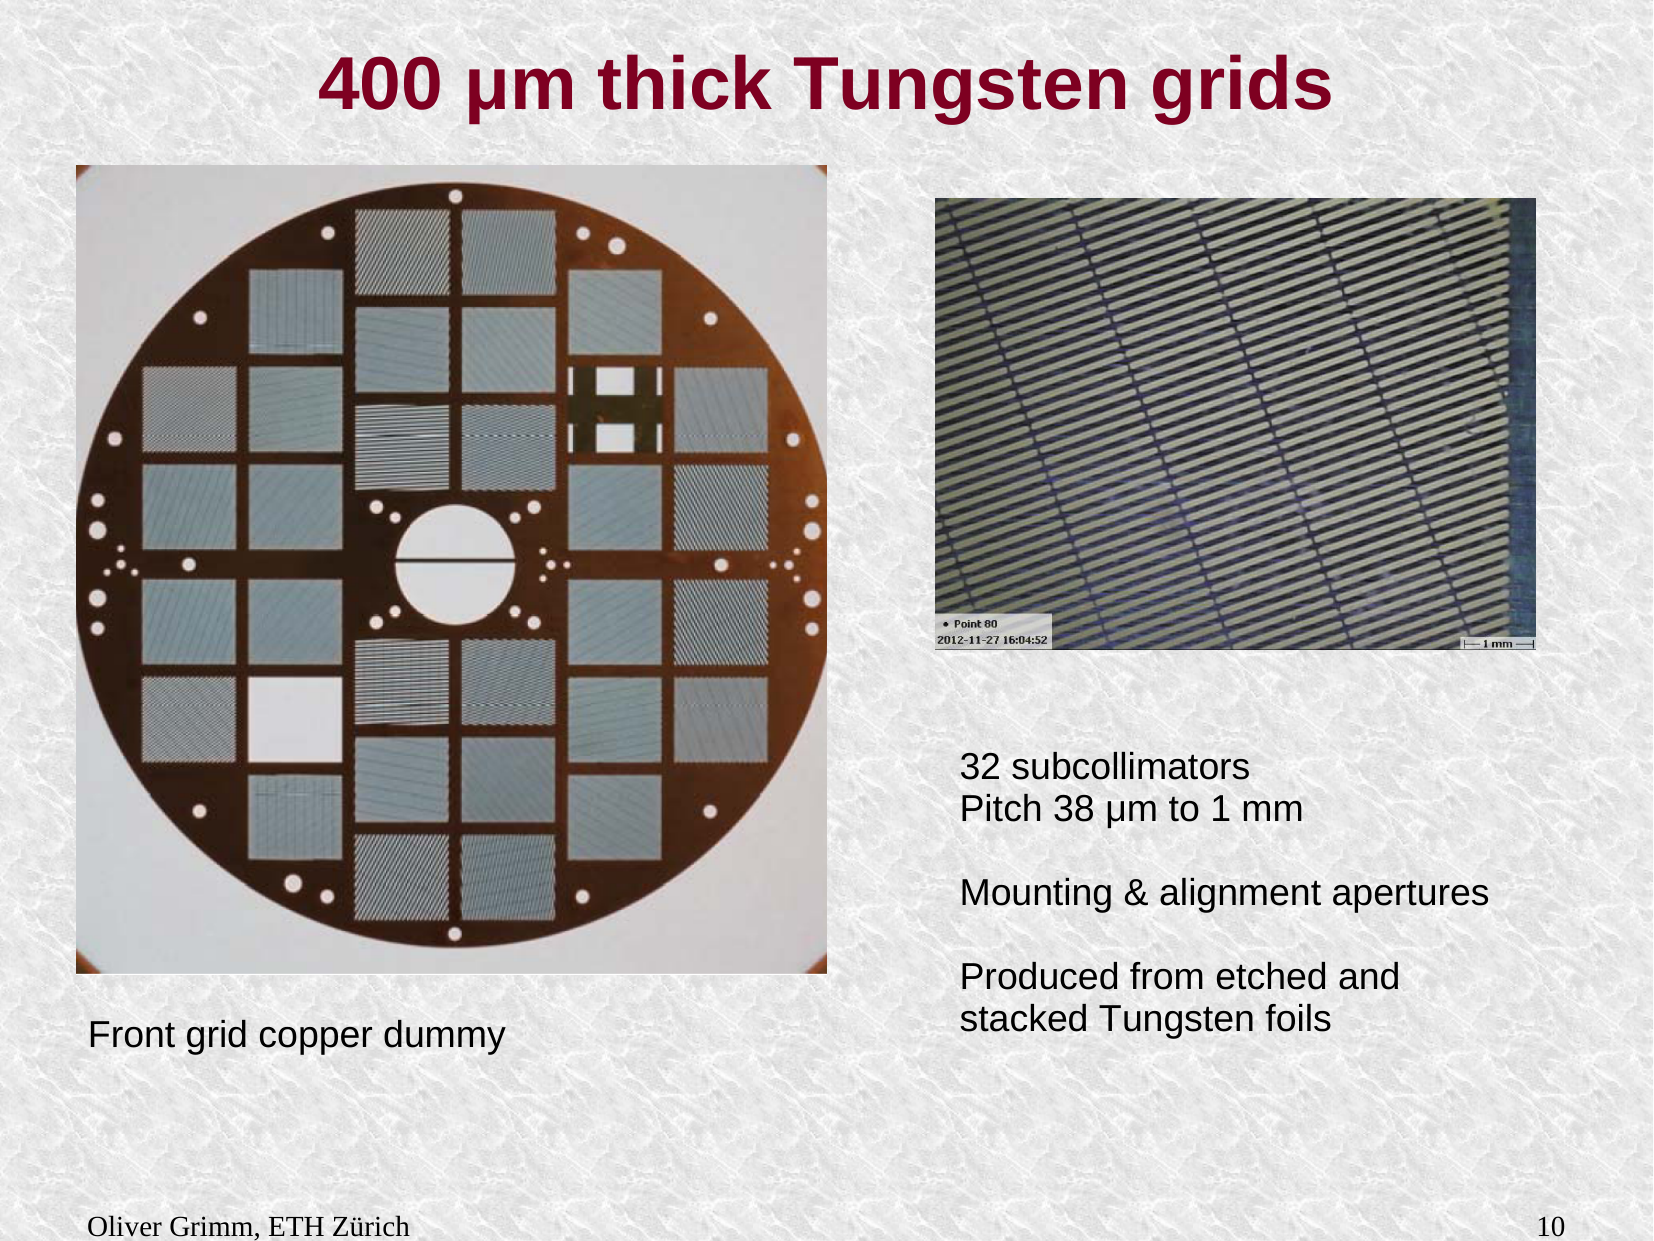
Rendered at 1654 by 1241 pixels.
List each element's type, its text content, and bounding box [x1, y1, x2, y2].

title 400 μm thick Tungsten grids [0, 27, 1653, 141]
text_box Front grid copper dummy [73, 1006, 521, 1063]
text_box 32 subcollimators Pitch 38 μm to 1 mm Mounting & alignment apertures Produced from etched and stacked Tungsten foils [944, 738, 1505, 1047]
picture [0, 0, 1654, 1241]
